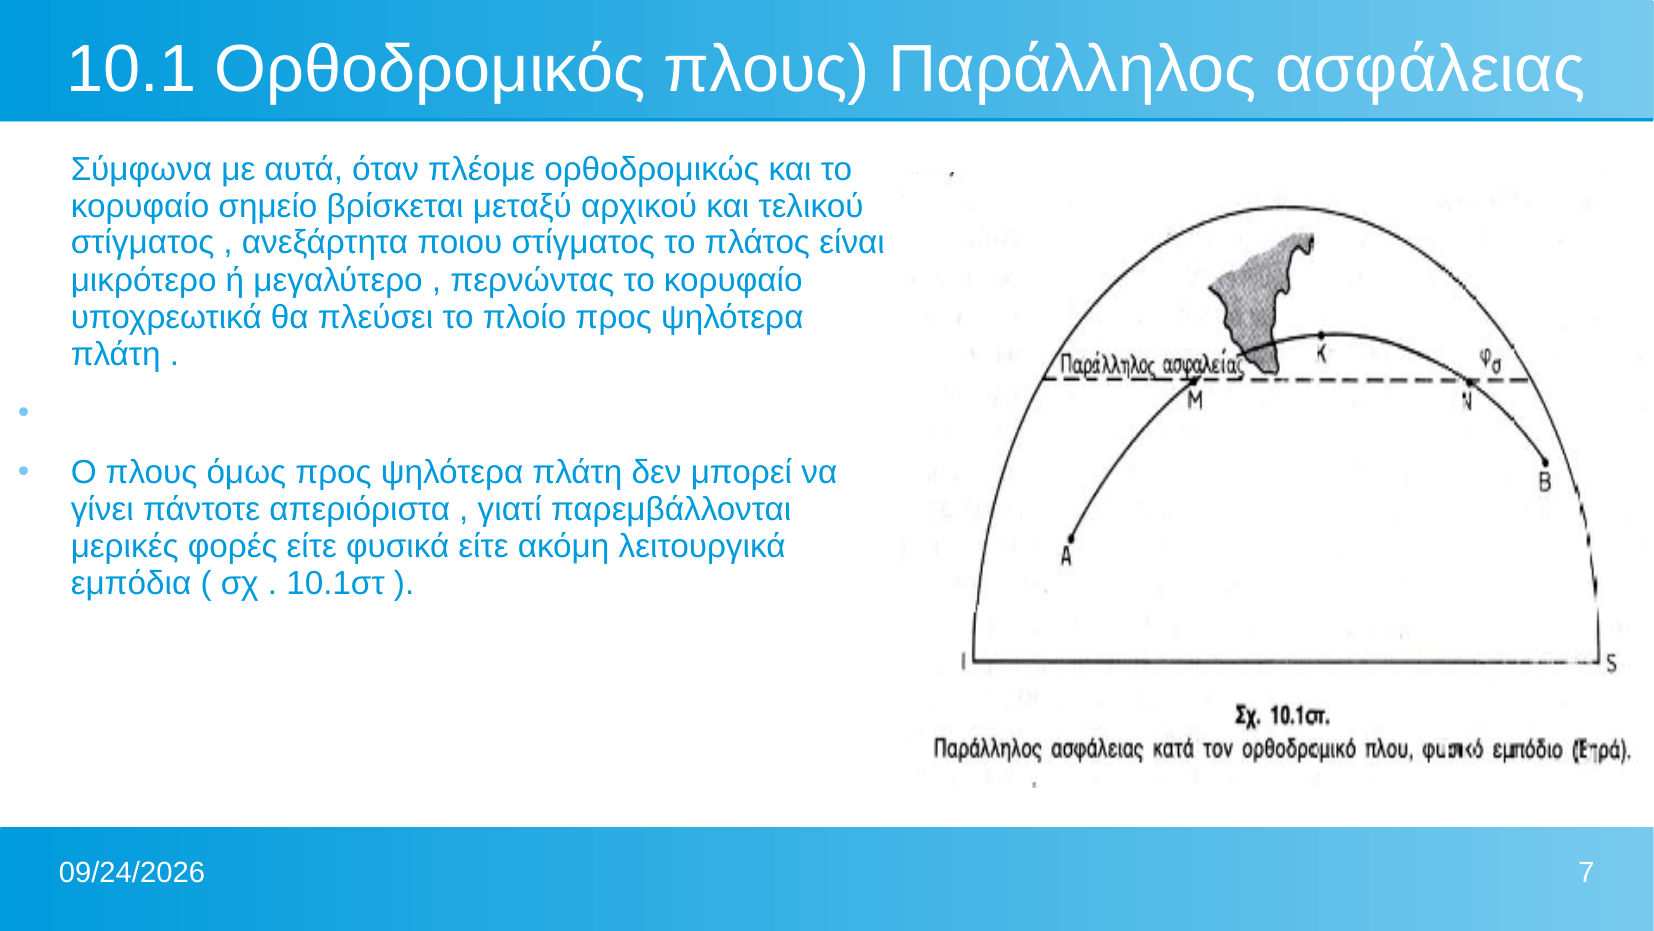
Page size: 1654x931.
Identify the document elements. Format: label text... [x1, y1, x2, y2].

picture [900, 172, 1651, 788]
title 10.1 Ορθοδρομικός πλους) Παράλληλος ασφάλειας [59, 29, 1595, 108]
list Σύμφωνα με αυτά, όταν πλέομε ορθοδρομικώς και το κορυφαίο σημείο βρίσκεται μεταξύ αρχικού και τελικού στίγματος , ανεξάρτητα ποιου στίγματος το πλάτος είναι μικρότερο ή μεγαλύτερο , περνώντας το κορυφαίο υποχρεωτικά θα πλεύσει το πλοίο προς ψηλότερα πλάτη . Ο πλους όμως προς ψηλότερα πλάτη δεν μπορεί να γίνει πάντοτε απεριόριστα , γιατί παρεμβάλλονται μερικές φορές είτε φυσικά είτε ακόμη λειτουργικά εμπόδια ( σχ . 10.1στ ). [0, 150, 901, 788]
